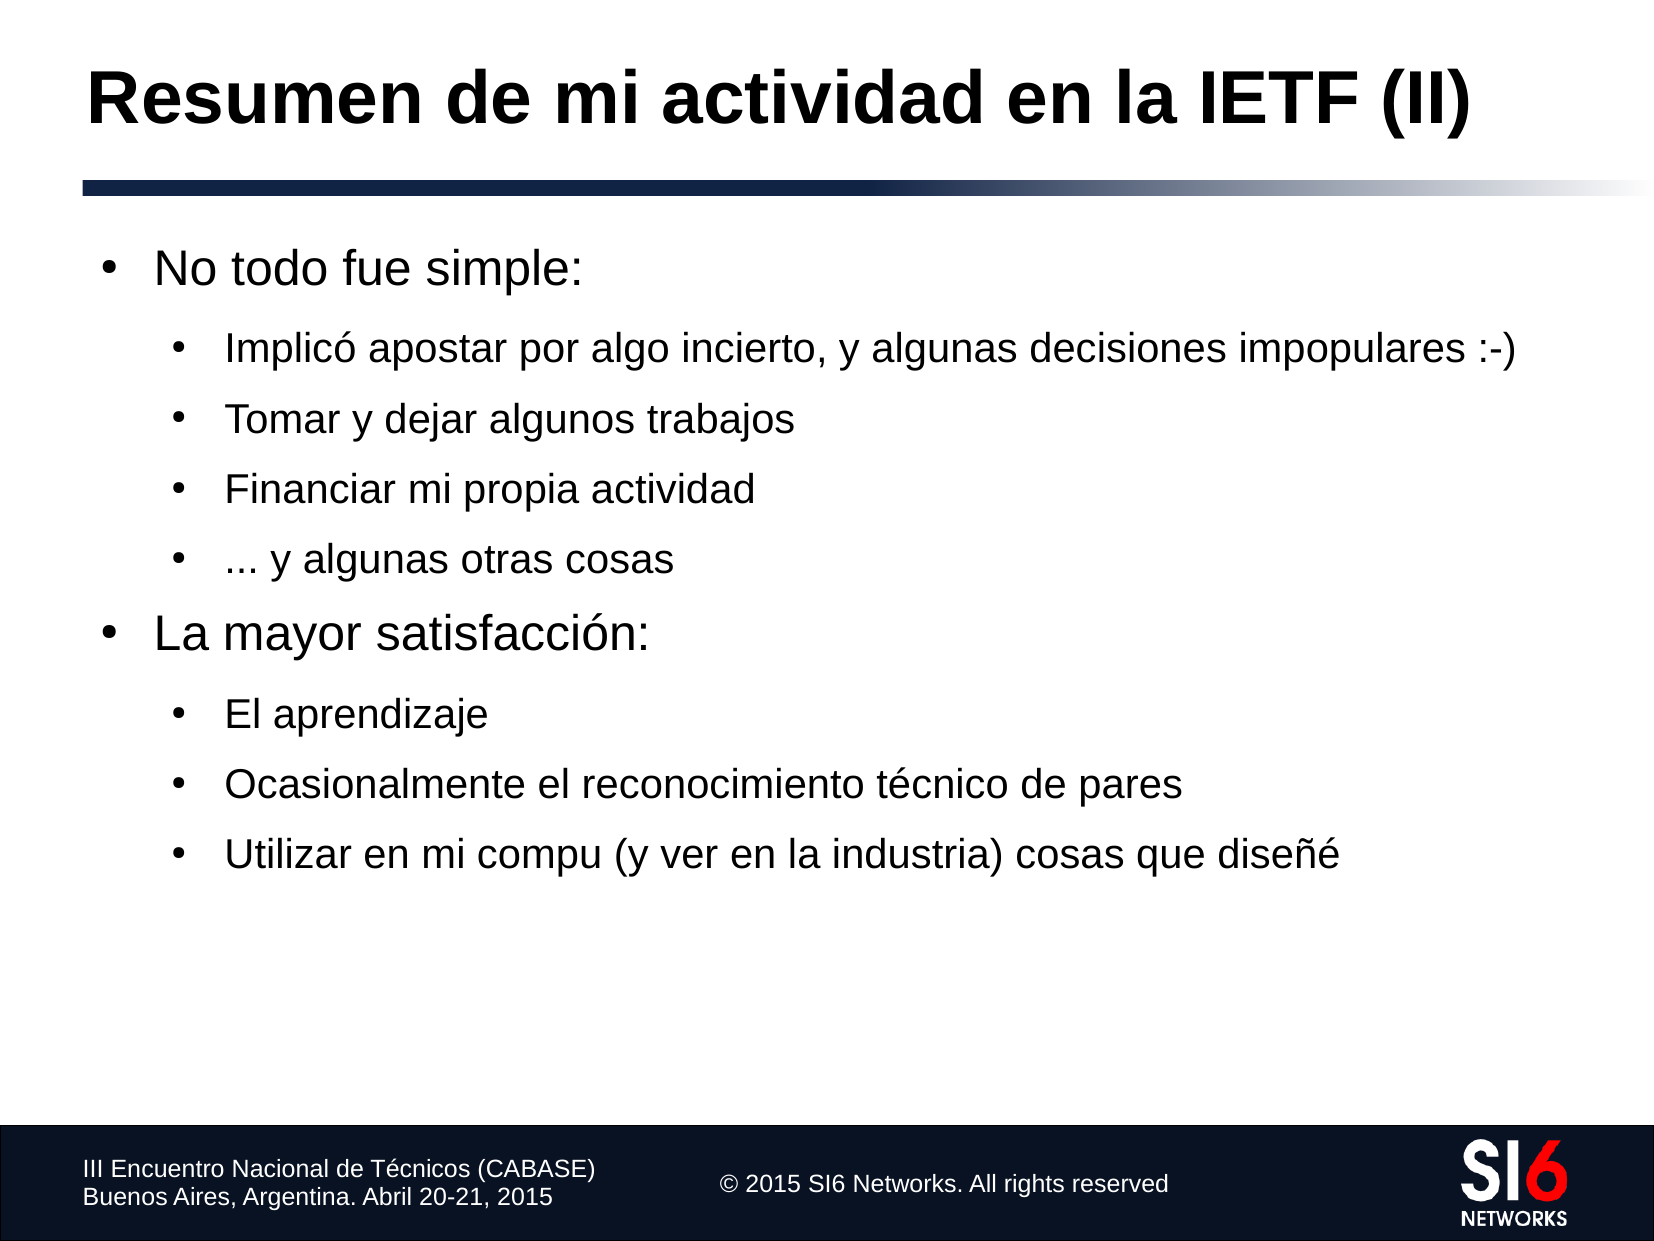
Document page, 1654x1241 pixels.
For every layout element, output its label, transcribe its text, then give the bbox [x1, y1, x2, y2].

list No todo fue simple: Implicó apostar por algo incierto, y algunas decisiones impopulares :-) Tomar y dejar algunos trabajos Financiar mi propia actividad ... y algunas otras cosas La mayor satisfacción: El aprendizaje Ocasionalmente el reconocimiento técnico de pares Utilizar en mi compu (y ver en la industria) cosas que diseñé [82, 240, 1571, 1059]
picture [1461, 1139, 1567, 1226]
title Resumen de mi actividad en la IETF (II) [86, 30, 1576, 166]
